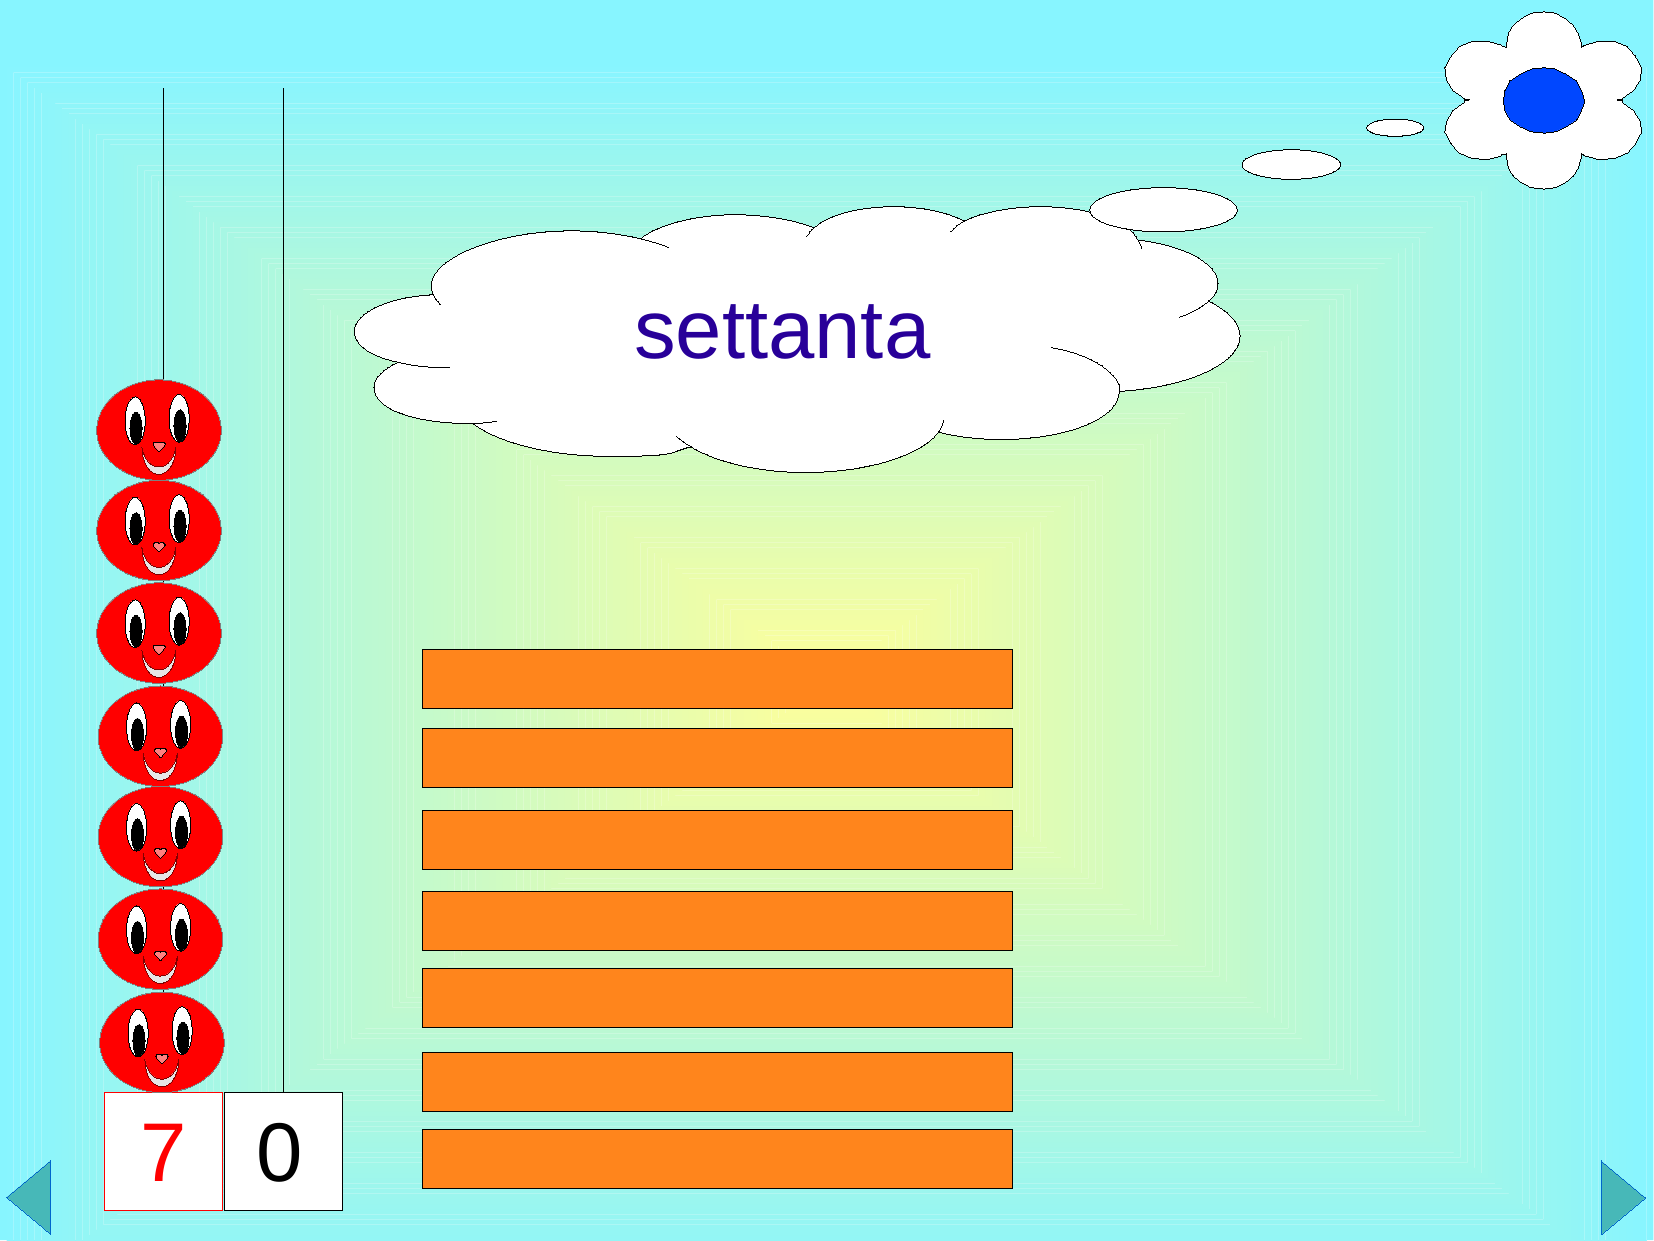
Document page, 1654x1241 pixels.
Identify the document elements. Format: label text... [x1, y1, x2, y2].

text_box [6, 1160, 51, 1235]
text_box [422, 968, 1013, 1028]
text_box [1242, 149, 1341, 180]
text_box [422, 1129, 1013, 1189]
text_box settanta [472, 276, 1093, 384]
text_box [99, 992, 225, 1098]
text_box [224, 1207, 343, 1211]
text_box [224, 1092, 343, 1098]
text_box [96, 379, 222, 581]
text_box [98, 685, 223, 887]
text_box [1601, 1160, 1646, 1235]
text_box [104, 1207, 223, 1211]
text_box [1366, 119, 1424, 137]
text_box [354, 187, 1241, 473]
text_box [422, 891, 1013, 951]
text_box [422, 1052, 1013, 1112]
text_box [422, 649, 1013, 709]
text_box [98, 888, 223, 990]
text_box 7 0 [88, 1098, 355, 1207]
text_box [1444, 11, 1642, 190]
text_box [96, 582, 222, 684]
text_box [422, 810, 1013, 870]
text_box [422, 728, 1013, 788]
